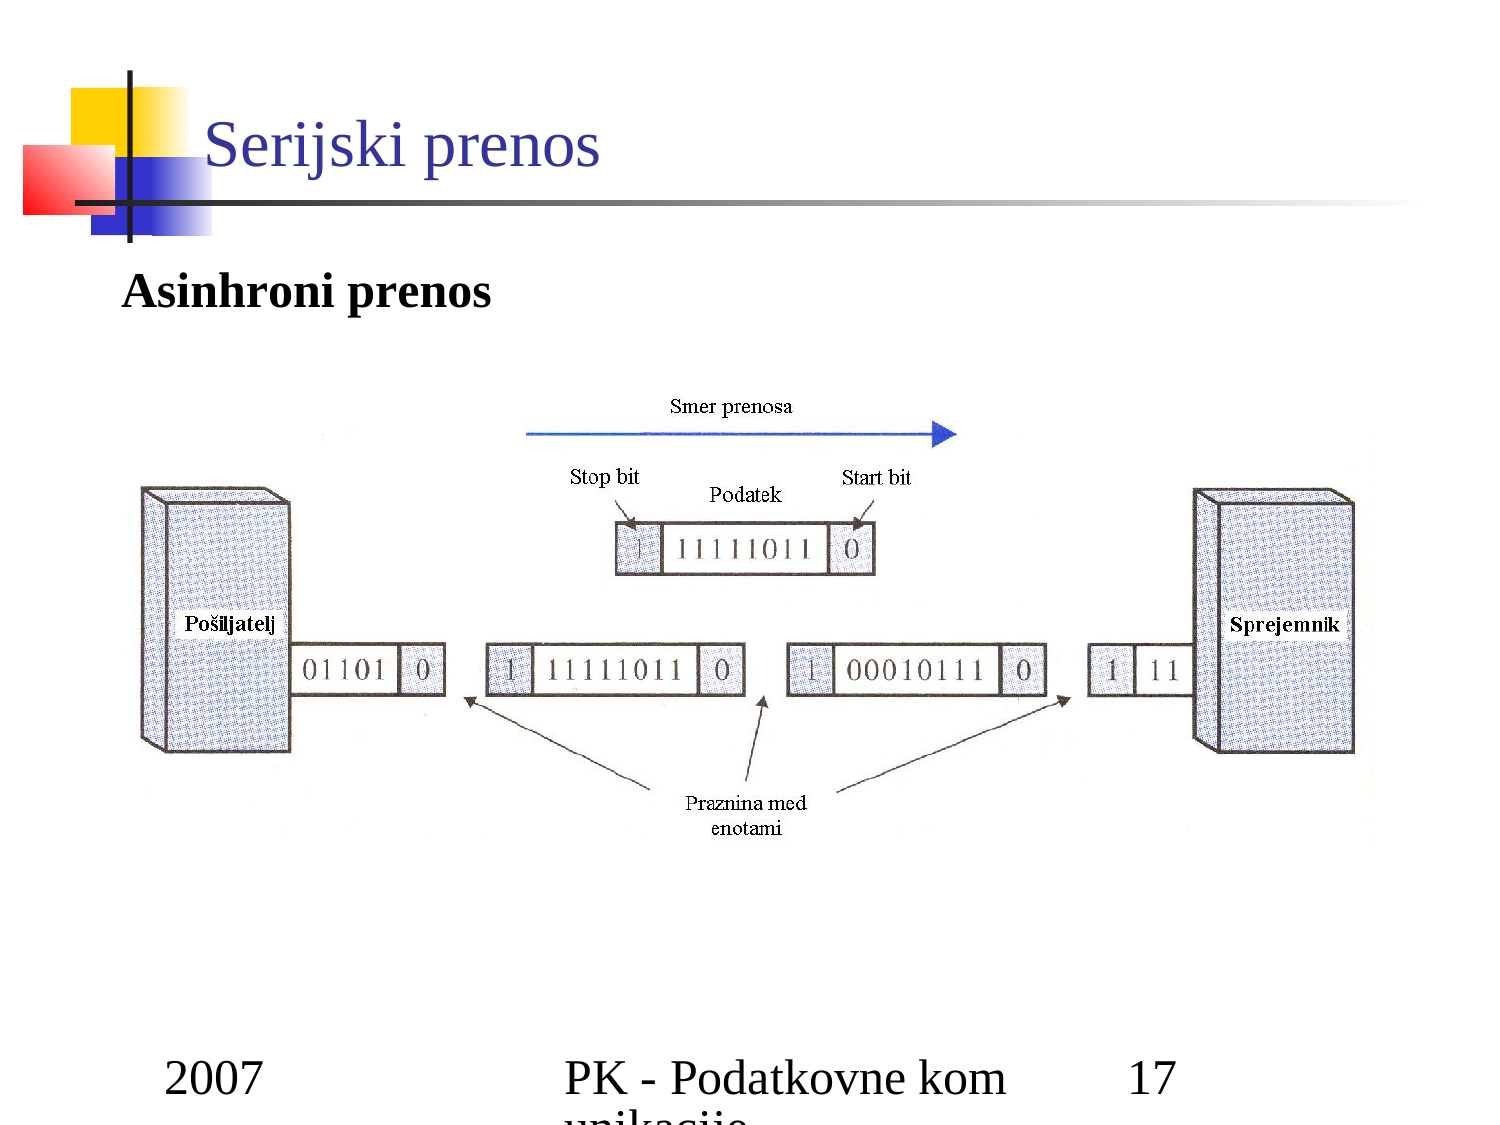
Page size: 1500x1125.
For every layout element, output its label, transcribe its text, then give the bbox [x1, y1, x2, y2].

title Serijski prenos [188, 92, 1468, 188]
list Asinhroni prenos [50, 249, 1469, 376]
picture [125, 387, 1375, 852]
